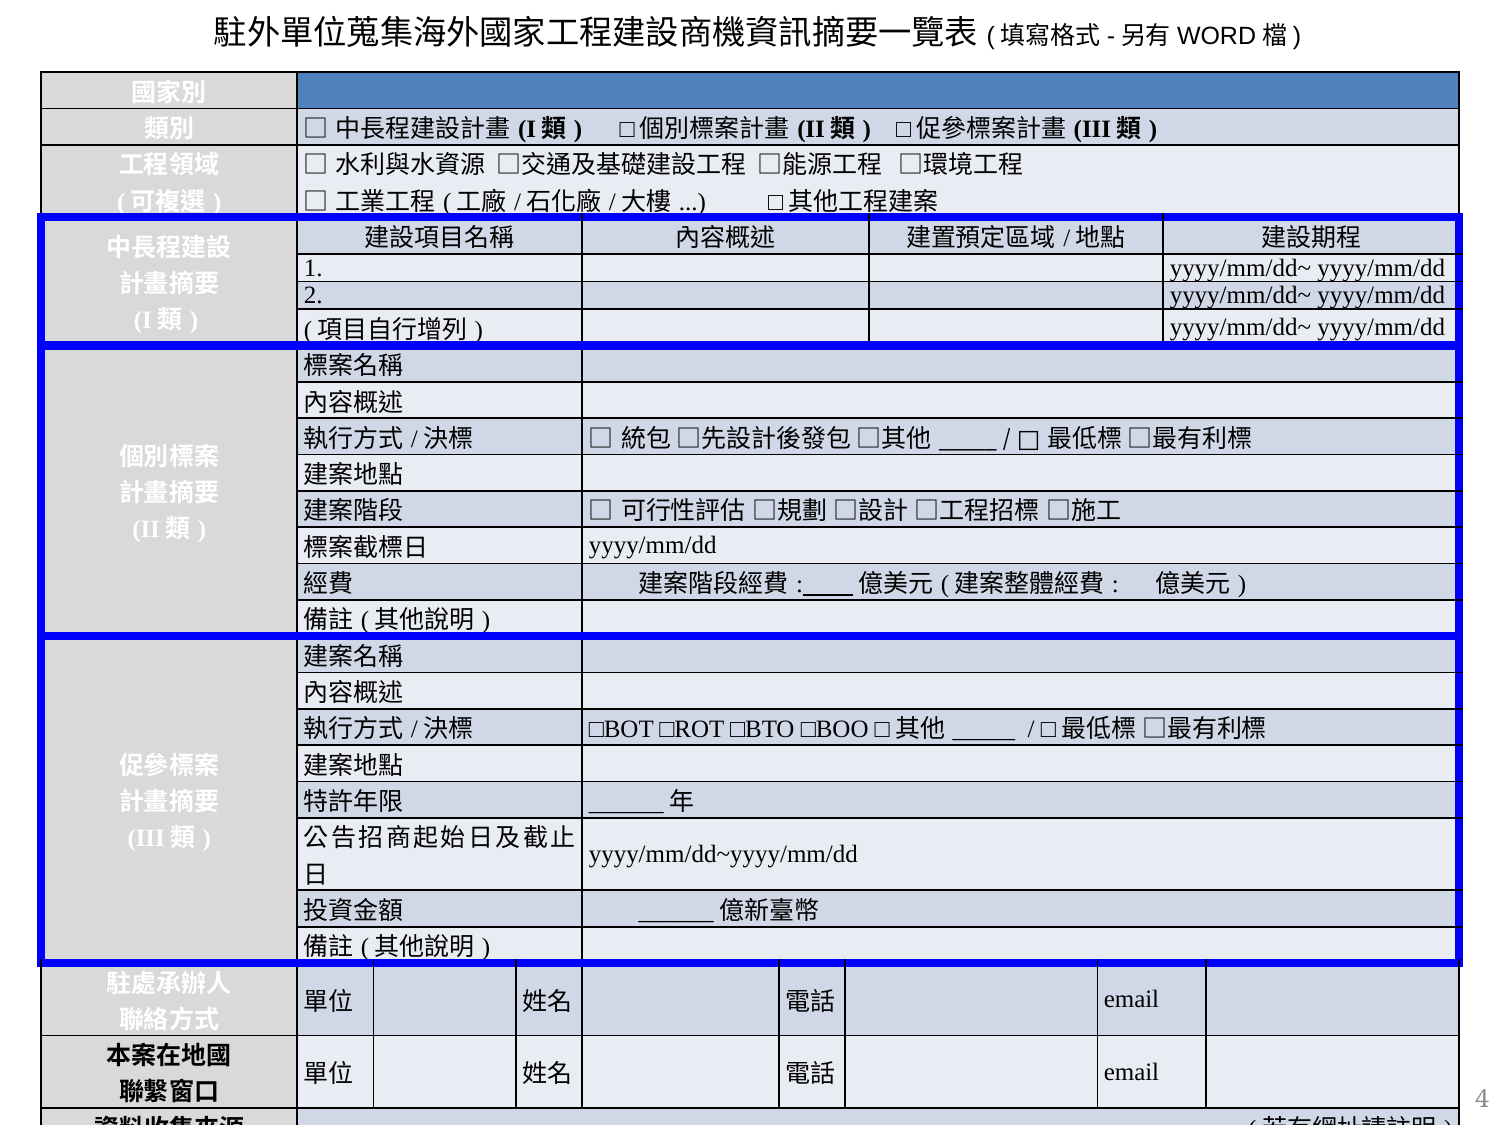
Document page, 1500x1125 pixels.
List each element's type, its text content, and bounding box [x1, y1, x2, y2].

table_cell yyyy/mm/dd~ yyyy/mm/dd [1164, 310, 1455, 341]
table_cell [583, 928, 1455, 959]
table_cell 建案名稱 [298, 640, 581, 672]
table_cell [583, 601, 1455, 632]
table_cell 建設項目名稱 [298, 221, 581, 253]
table_cell 電話 [780, 1036, 844, 1107]
table_cell 資料收集來源 [42, 1109, 296, 1125]
table_cell (項目自行增列) [298, 310, 581, 341]
table_cell [583, 282, 868, 308]
table_cell [1207, 967, 1458, 1035]
table_cell [583, 383, 1455, 417]
table_cell 建設期程 [1164, 221, 1455, 253]
table_cell ______年 [583, 782, 1455, 817]
table_cell □中長程建設計畫(I類) □個別標案計畫(II類) □促參標案計畫(III類) [298, 109, 1458, 144]
table_header 國家別 [42, 73, 296, 108]
table_cell 內容概述 [298, 673, 581, 708]
table_cell yyyy/mm/dd~yyyy/mm/dd [583, 819, 1455, 889]
table_cell □可行性評估 □規劃 □設計 □工程招標 □施工 [583, 492, 1455, 526]
table_cell [374, 1036, 515, 1107]
table_cell [583, 673, 1455, 708]
table_cell [583, 350, 1455, 381]
table_cell □水利與水資源 □交通及基礎建設工程 □能源工程 □環境工程 □工業工程(工廠/石化廠/大樓...) □其他工程建案 [298, 146, 1458, 213]
table_cell 執行方式/決標 [298, 419, 581, 454]
text_box 駐外單位蒐集海外國家工程建設商機資訊摘要一覽表(填寫格式-另有WORD檔) [56, 4, 1459, 59]
table_cell 中長程建設 計畫摘要 (I類) [45, 221, 296, 341]
table_cell 單位 [298, 967, 373, 1035]
table_cell 公告招商起始日及截止日 [298, 819, 581, 889]
table_cell 內容概述 [583, 221, 868, 253]
table_cell email [1098, 967, 1205, 1035]
table_cell [846, 1036, 1097, 1107]
table_cell 工程領域 (可複選) [42, 146, 296, 213]
table_cell 建案地點 [298, 455, 581, 490]
table_cell 建案階段經費: 億美元(建案整體經費: 億美元) [583, 564, 1455, 599]
table_cell 備註(其他說明) [298, 928, 581, 959]
table_cell □統包 □先設計後發包 □其他_____ / □最低標 □最有利標 [583, 419, 1455, 454]
table_cell [870, 310, 1162, 341]
table_cell 建案地點 [298, 746, 581, 781]
table_cell 特許年限 [298, 782, 581, 817]
table_cell 建置預定區域/地點 [870, 221, 1162, 253]
table_cell 本案在地國 聯繫窗口 [42, 1036, 296, 1107]
table_cell 經費 [298, 564, 581, 599]
table_cell yyyy/mm/dd~ yyyy/mm/dd [1164, 255, 1455, 281]
table_cell 單位 [298, 1036, 373, 1107]
table_cell 內容概述 [298, 383, 581, 417]
table_cell [846, 967, 1097, 1035]
table_cell 標案名稱 [298, 350, 581, 381]
table_cell yyyy/mm/dd~ yyyy/mm/dd [1164, 282, 1455, 308]
table_cell [1207, 1036, 1458, 1107]
table_cell [583, 310, 868, 341]
table_cell [583, 1036, 778, 1107]
table_header [298, 73, 1458, 108]
table_cell 姓名 [517, 1036, 581, 1107]
table_cell 駐處承辦人 聯絡方式 [42, 967, 296, 1035]
table_cell (若有網址請註明) [298, 1109, 1458, 1125]
table_cell 1. [298, 255, 581, 281]
table_cell [583, 255, 868, 281]
table_cell [870, 282, 1162, 308]
table_cell 標案截標日 [298, 528, 581, 563]
table_cell email [1098, 1036, 1205, 1107]
table_cell 建案階段 [298, 492, 581, 526]
table_cell □BOT □ROT □BTO □BOO □其他_____ / □最低標 □最有利標 [583, 710, 1455, 744]
table_cell ______億新臺幣 [583, 891, 1455, 926]
table_cell yyyy/mm/dd [583, 528, 1455, 563]
table_cell 電話 [780, 967, 844, 1035]
table_cell 個別標案 計畫摘要 (II類) [45, 350, 296, 632]
table_cell 類別 [42, 109, 296, 144]
table_cell 備註(其他說明) [298, 601, 581, 632]
table_cell 姓名 [517, 967, 581, 1035]
table_cell 2. [298, 282, 581, 308]
table_cell [583, 640, 1455, 672]
table_cell 促參標案 計畫摘要 (III類) [45, 640, 296, 959]
table_cell [374, 967, 515, 1035]
table_cell [583, 967, 778, 1035]
table_cell 投資金額 [298, 891, 581, 926]
table_cell [870, 255, 1162, 281]
table_cell [583, 746, 1455, 781]
table_cell [583, 455, 1455, 490]
table_cell 執行方式/決標 [298, 710, 581, 744]
slide_number <編號> [1460, 1069, 1500, 1125]
